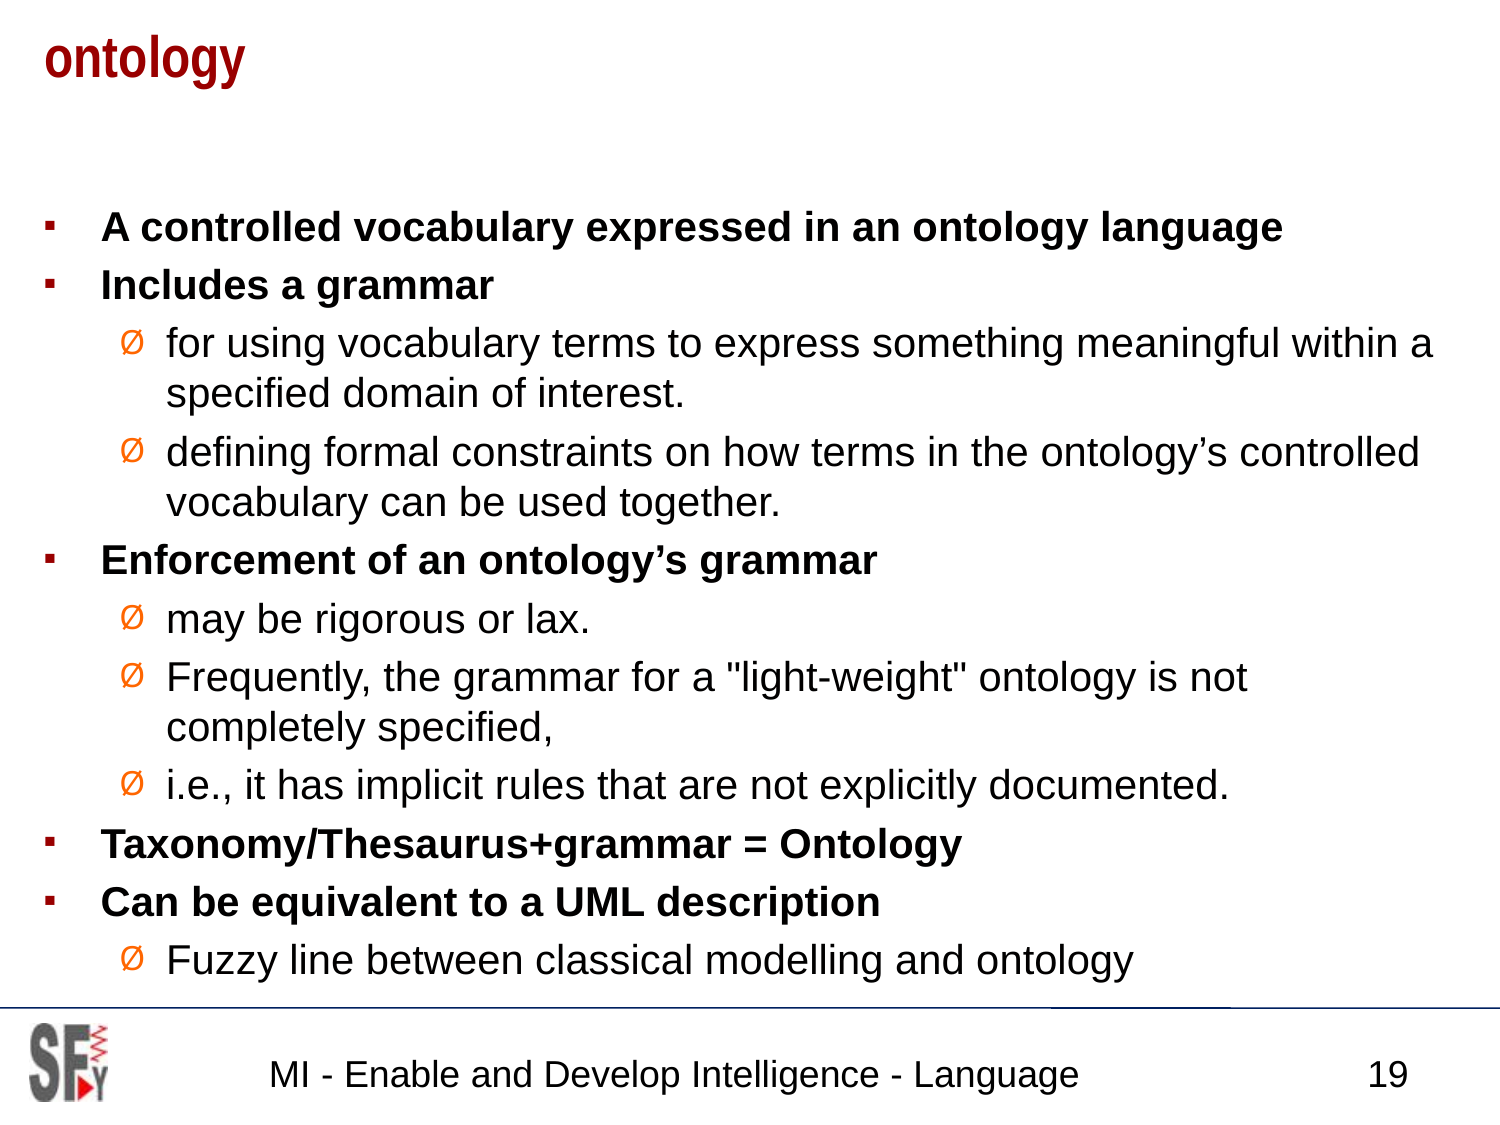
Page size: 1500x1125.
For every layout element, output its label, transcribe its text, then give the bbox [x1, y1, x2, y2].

picture [29, 1023, 108, 1102]
list A controlled vocabulary expressed in an ontology language Includes a grammar for using vocabulary terms to express something meaningful within a specified domain of interest. defining formal constraints on how terms in the ontology’s controlled vocabulary can be used together. Enforcement of an ontology’s grammar may be rigorous or lax. Frequently, the grammar for a "light-weight" ontology is not completely specified, i.e., it has implicit rules that are not explicitly documented. Taxonomy/Thesaurus+grammar = Ontology Can be equivalent to a UML description Fuzzy line between classical modelling and ontology [29, 184, 1471, 988]
slide_number <numéro> [1352, 1034, 1490, 1103]
footer MI - Enable and Develop Intelligence - Language [253, 1034, 1336, 1103]
title ontology [29, 12, 1471, 138]
